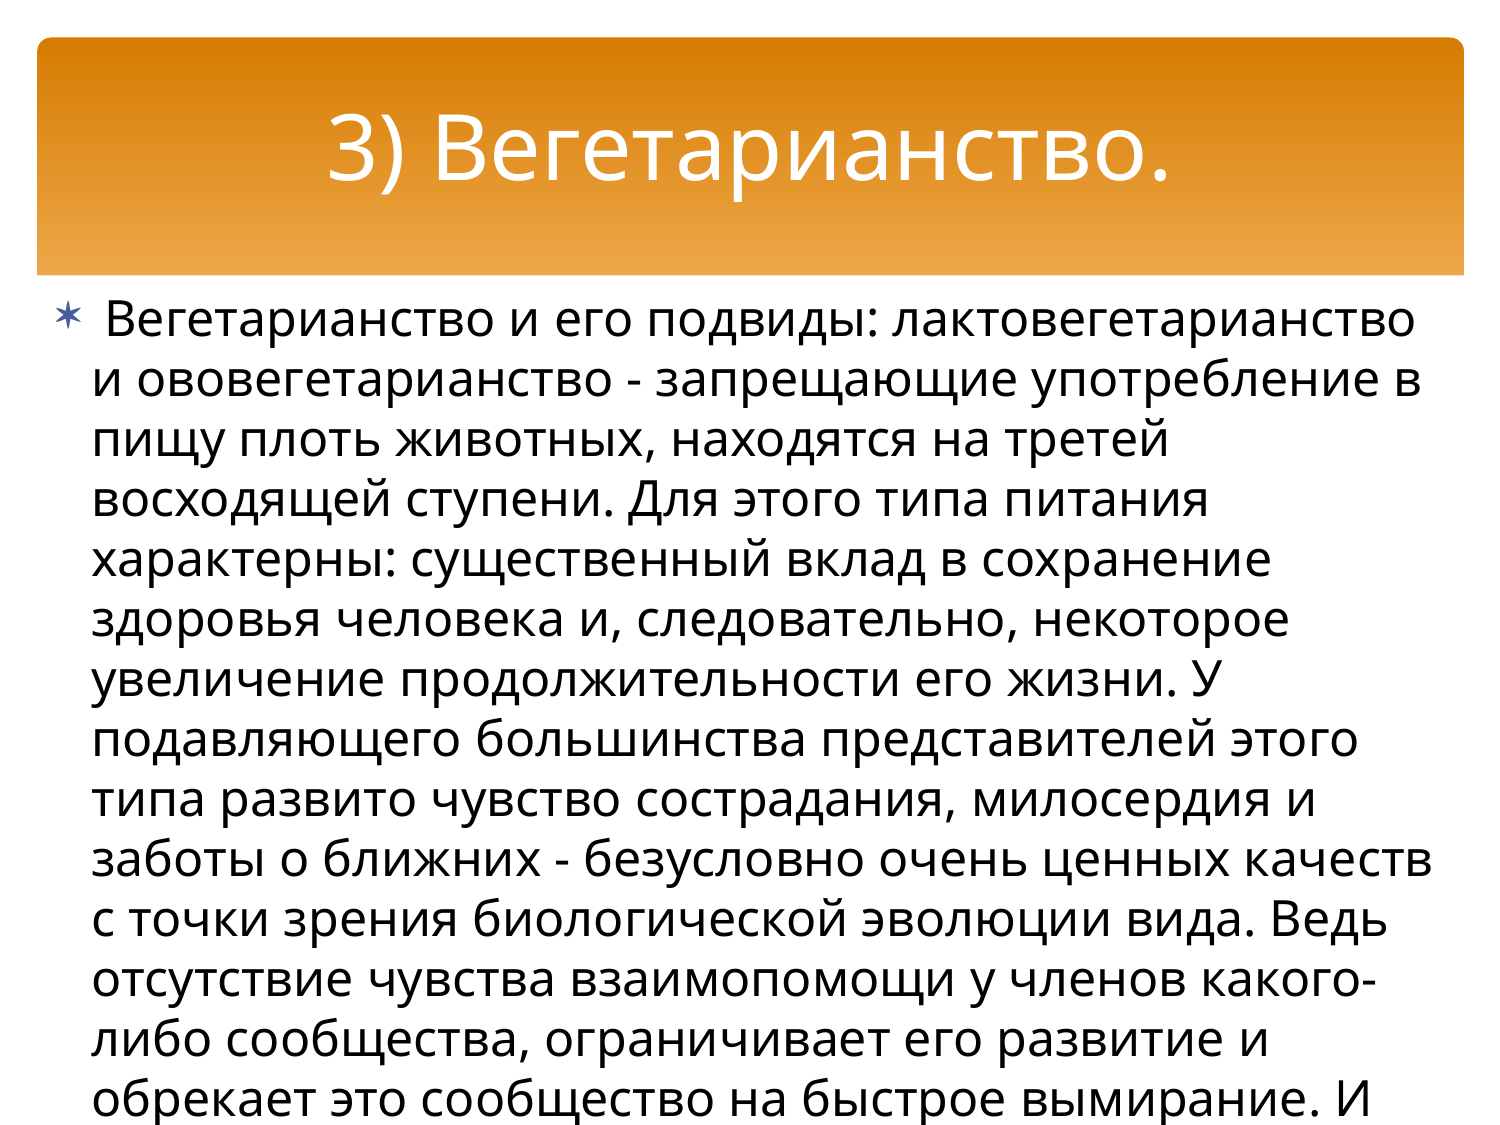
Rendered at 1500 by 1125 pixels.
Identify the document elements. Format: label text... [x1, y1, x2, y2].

text_box Вегетарианство и его подвиды: лактовегетарианство и ововегетарианство - запрещающие употребление в пищу плоть животных, находятся на третей восходящей ступени. Для этого типа питания характерны: существенный вклад в сохранение здоровья человека и, следовательно, некоторое увеличение продолжительности его жизни. У подавляющего большинства представителей этого типа развито чувство сострадания, милосердия и заботы о ближних - безусловно очень ценных качеств с точки зрения биологической эволюции вида. Ведь отсутствие чувства взаимопомощи у членов какого-либо сообщества, ограничивает его развитие и обрекает это сообщество на быстрое вымирание. И это согласуется с известным научным фактом утверждающим, что альтруизм эволюционно выгоден всему виду. [41, 278, 1459, 1094]
text_box 3) Вегетарианство. [75, 55, 1425, 232]
